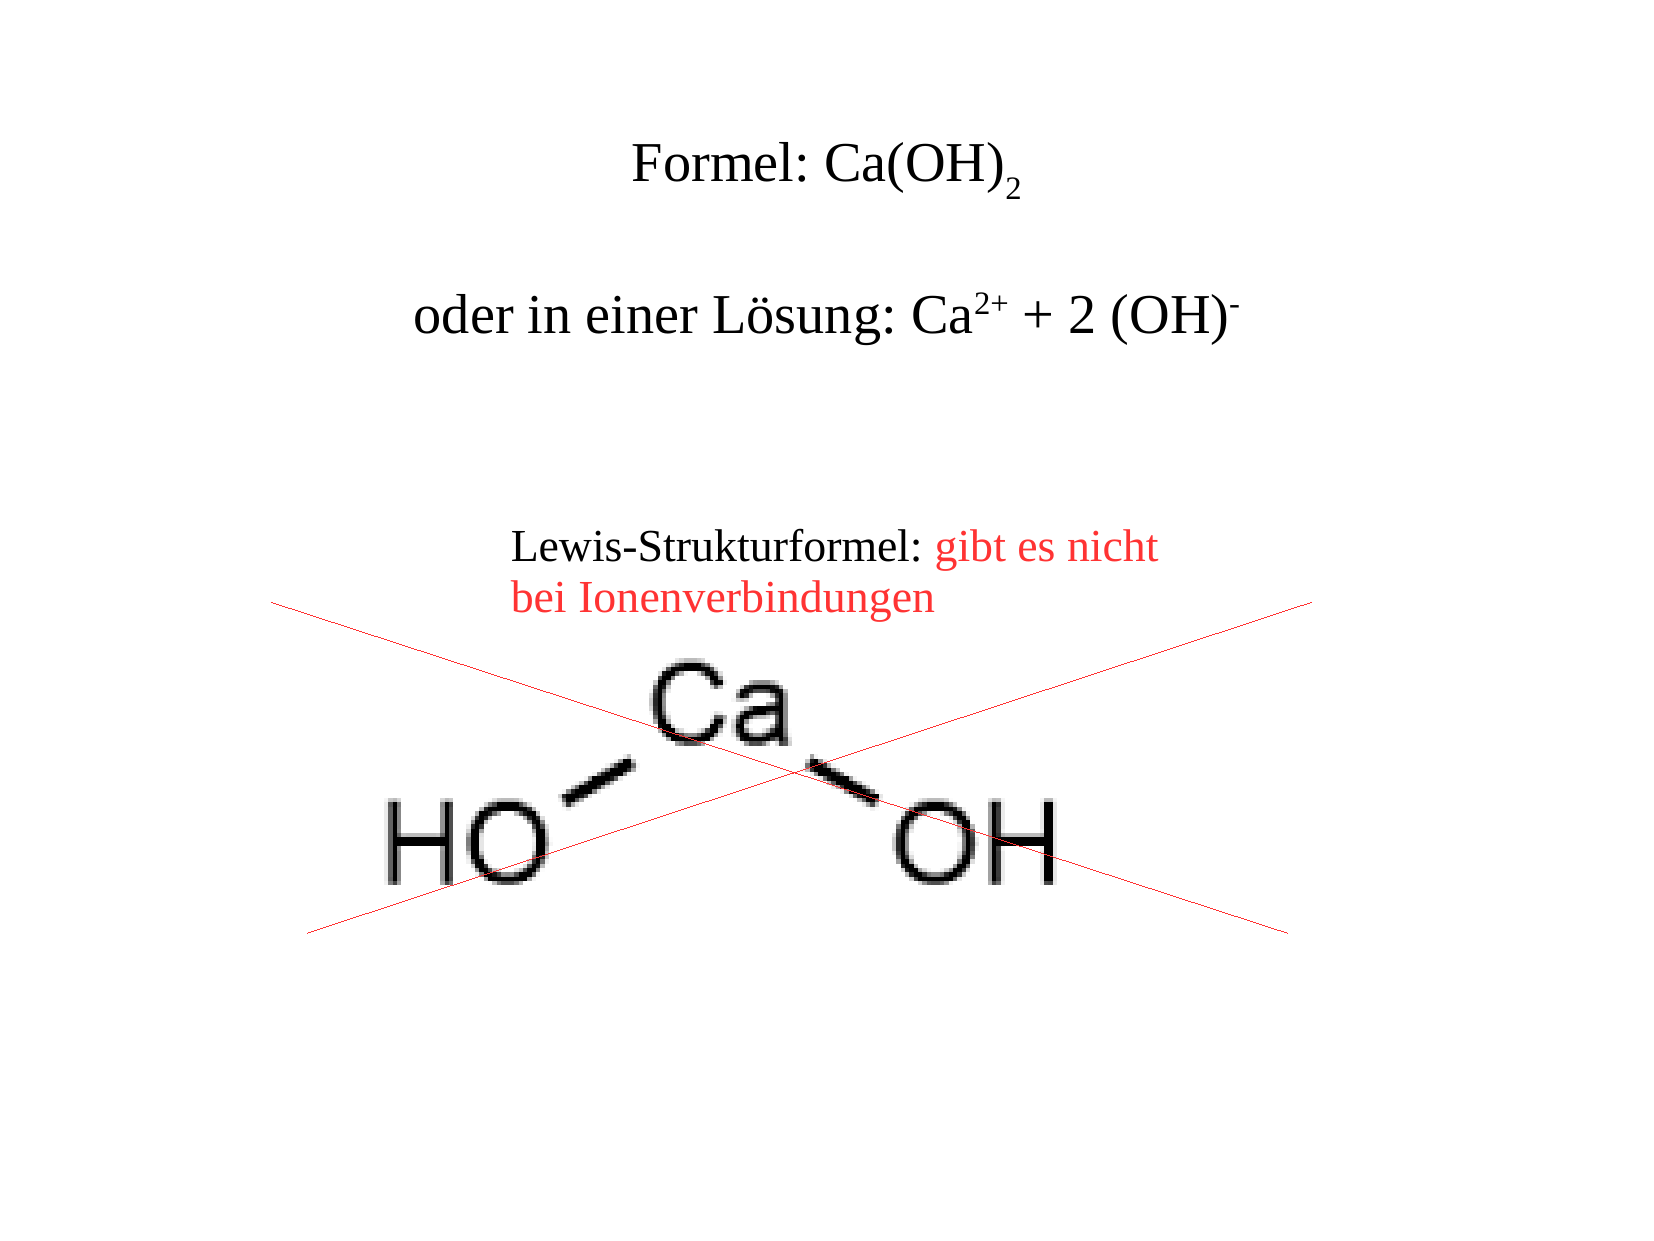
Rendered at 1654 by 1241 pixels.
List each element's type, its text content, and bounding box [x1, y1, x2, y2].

picture [380, 637, 1075, 934]
text_box Lewis-Strukturformel: gibt es nicht bei Ionenverbindungen [496, 513, 1182, 630]
text_box Formel: Ca(OH)2 oder in einer Lösung: Ca2+ + 2 (OH)- [0, 123, 1654, 367]
